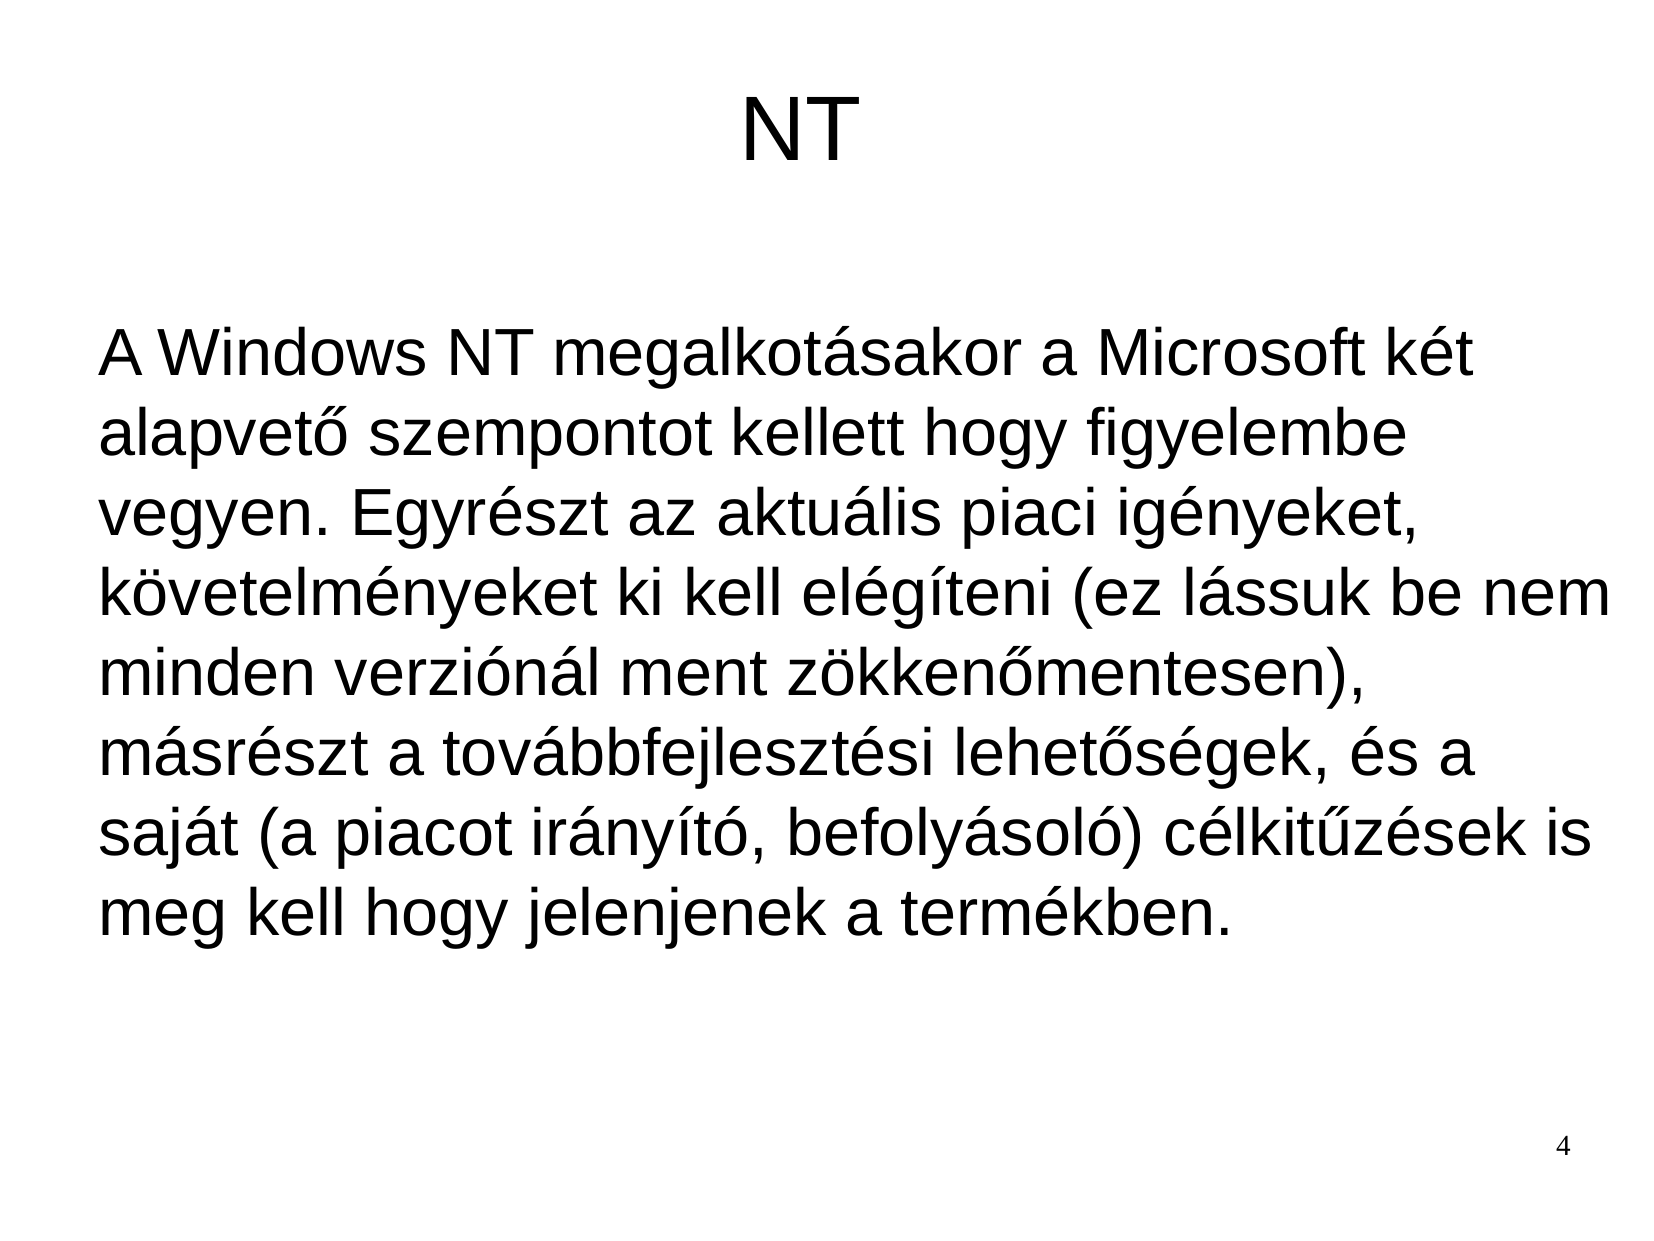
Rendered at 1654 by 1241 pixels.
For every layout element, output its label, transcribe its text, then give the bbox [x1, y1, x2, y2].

list A Windows NT megalkotásakor a Microsoft két alapvető szempontot kellett hogy figyelembe vegyen. Egyrészt az aktuális piaci igényeket, követelményeket ki kell elégíteni (ez lássuk be nem minden verziónál ment zökkenőmentesen), másrészt a továbbfejlesztési lehetőségek, és a saját (a piacot irányító, befolyásoló) célkitűzések is meg kell hogy jelenjenek a termékben. [27, 300, 1630, 1033]
title NT [110, 20, 1517, 228]
